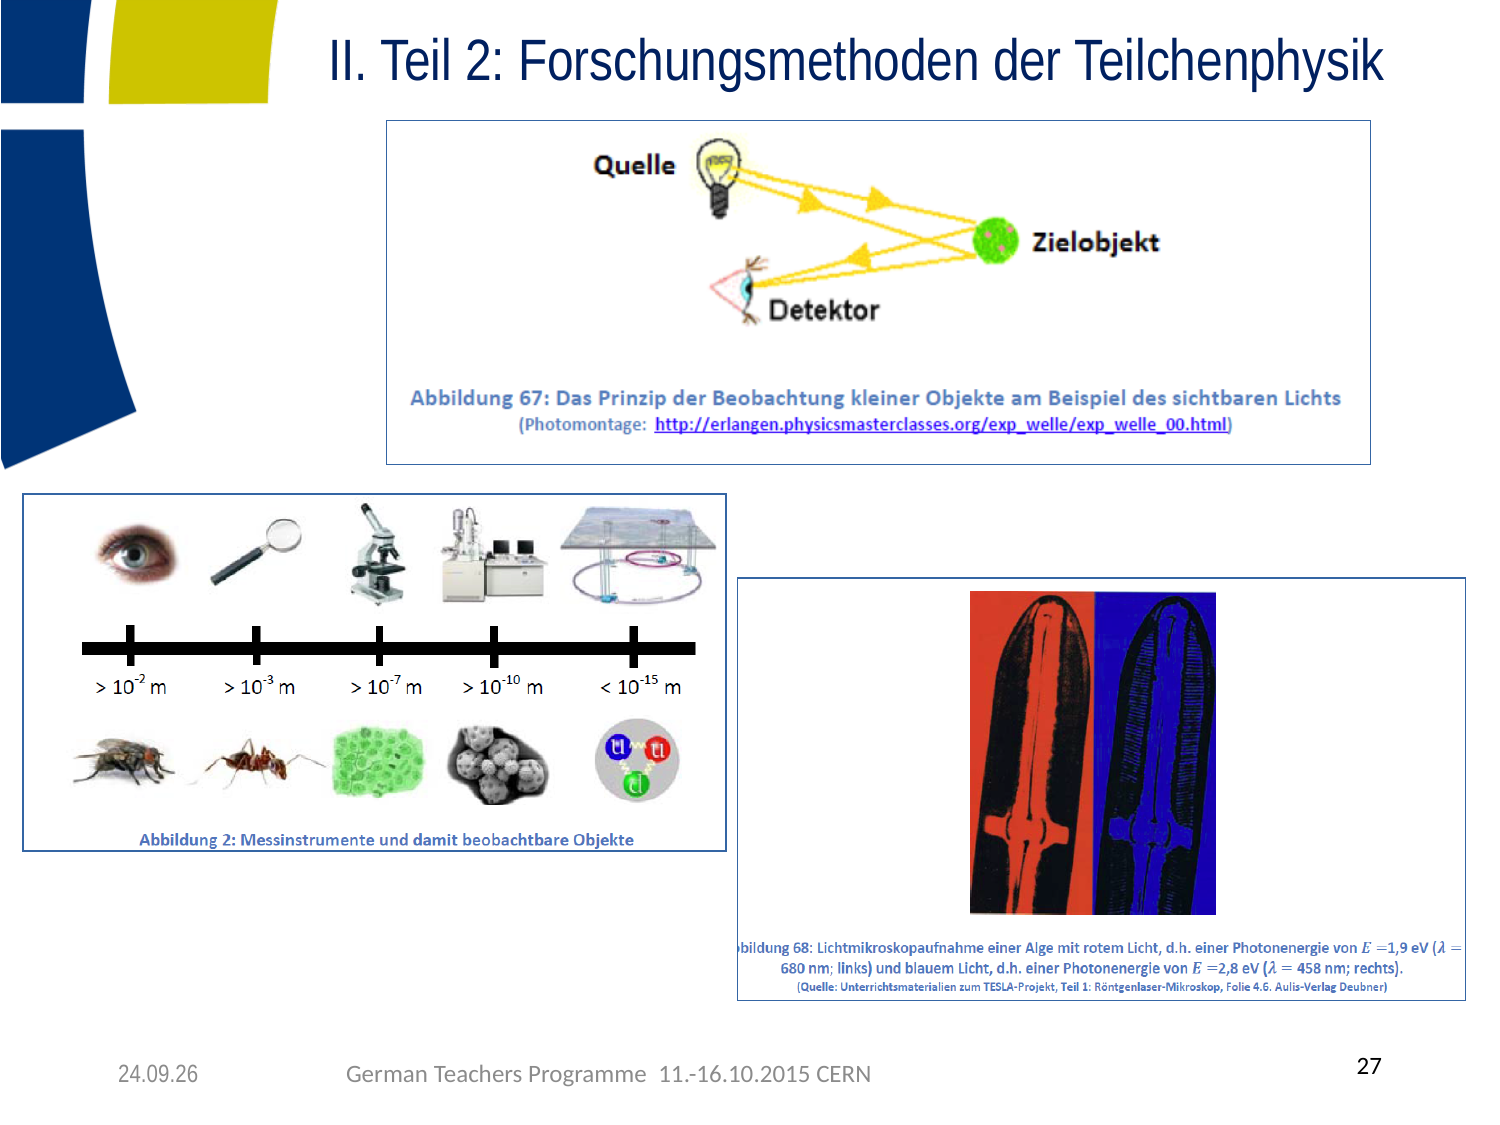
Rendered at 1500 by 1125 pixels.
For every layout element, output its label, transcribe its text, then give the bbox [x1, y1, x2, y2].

footer German Teachers Programme 11.-16.10.2015 CERN [330, 1042, 910, 1103]
slide_number <Foliennummer> [1059, 1042, 1397, 1103]
title II. Teil 2: Forschungsmethoden der Teilchenphysik [313, 0, 1465, 114]
slide_number 14.10.15 [103, 1042, 290, 1103]
picture [0, 0, 1500, 1125]
